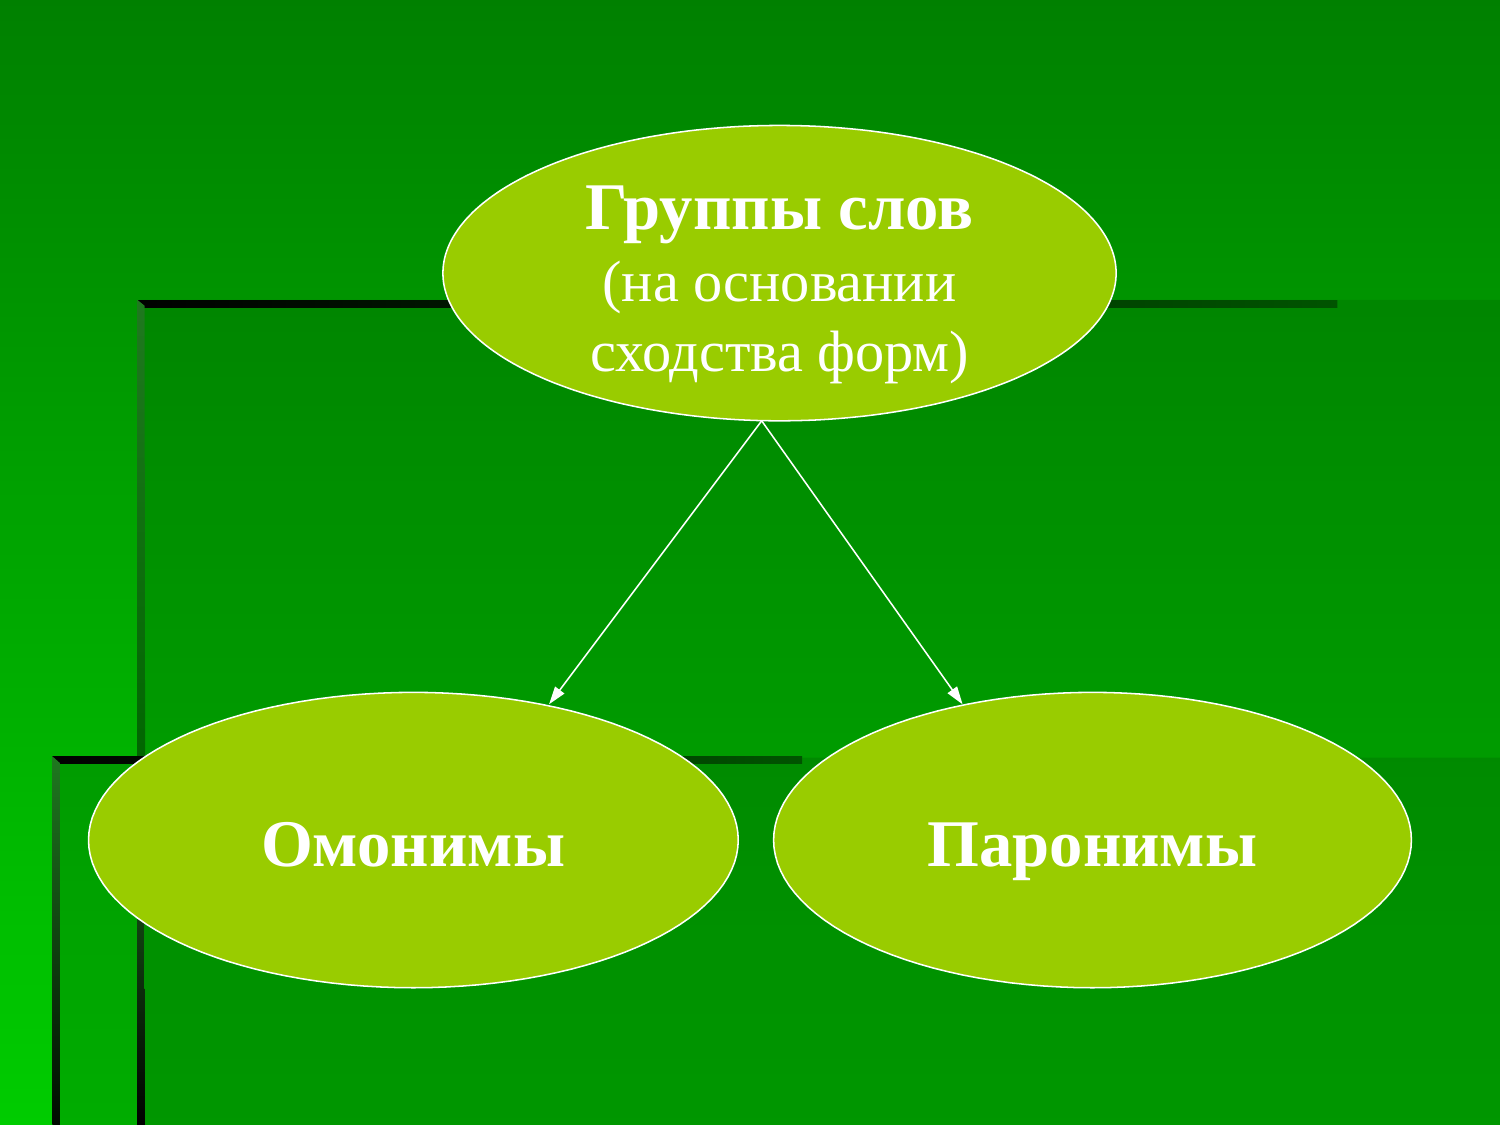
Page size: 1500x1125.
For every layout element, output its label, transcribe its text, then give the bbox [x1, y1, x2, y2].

text_box Паронимы [773, 692, 1412, 988]
text_box Омонимы [88, 692, 739, 988]
text_box Группы слов (на основании сходства форм) [442, 125, 1117, 421]
